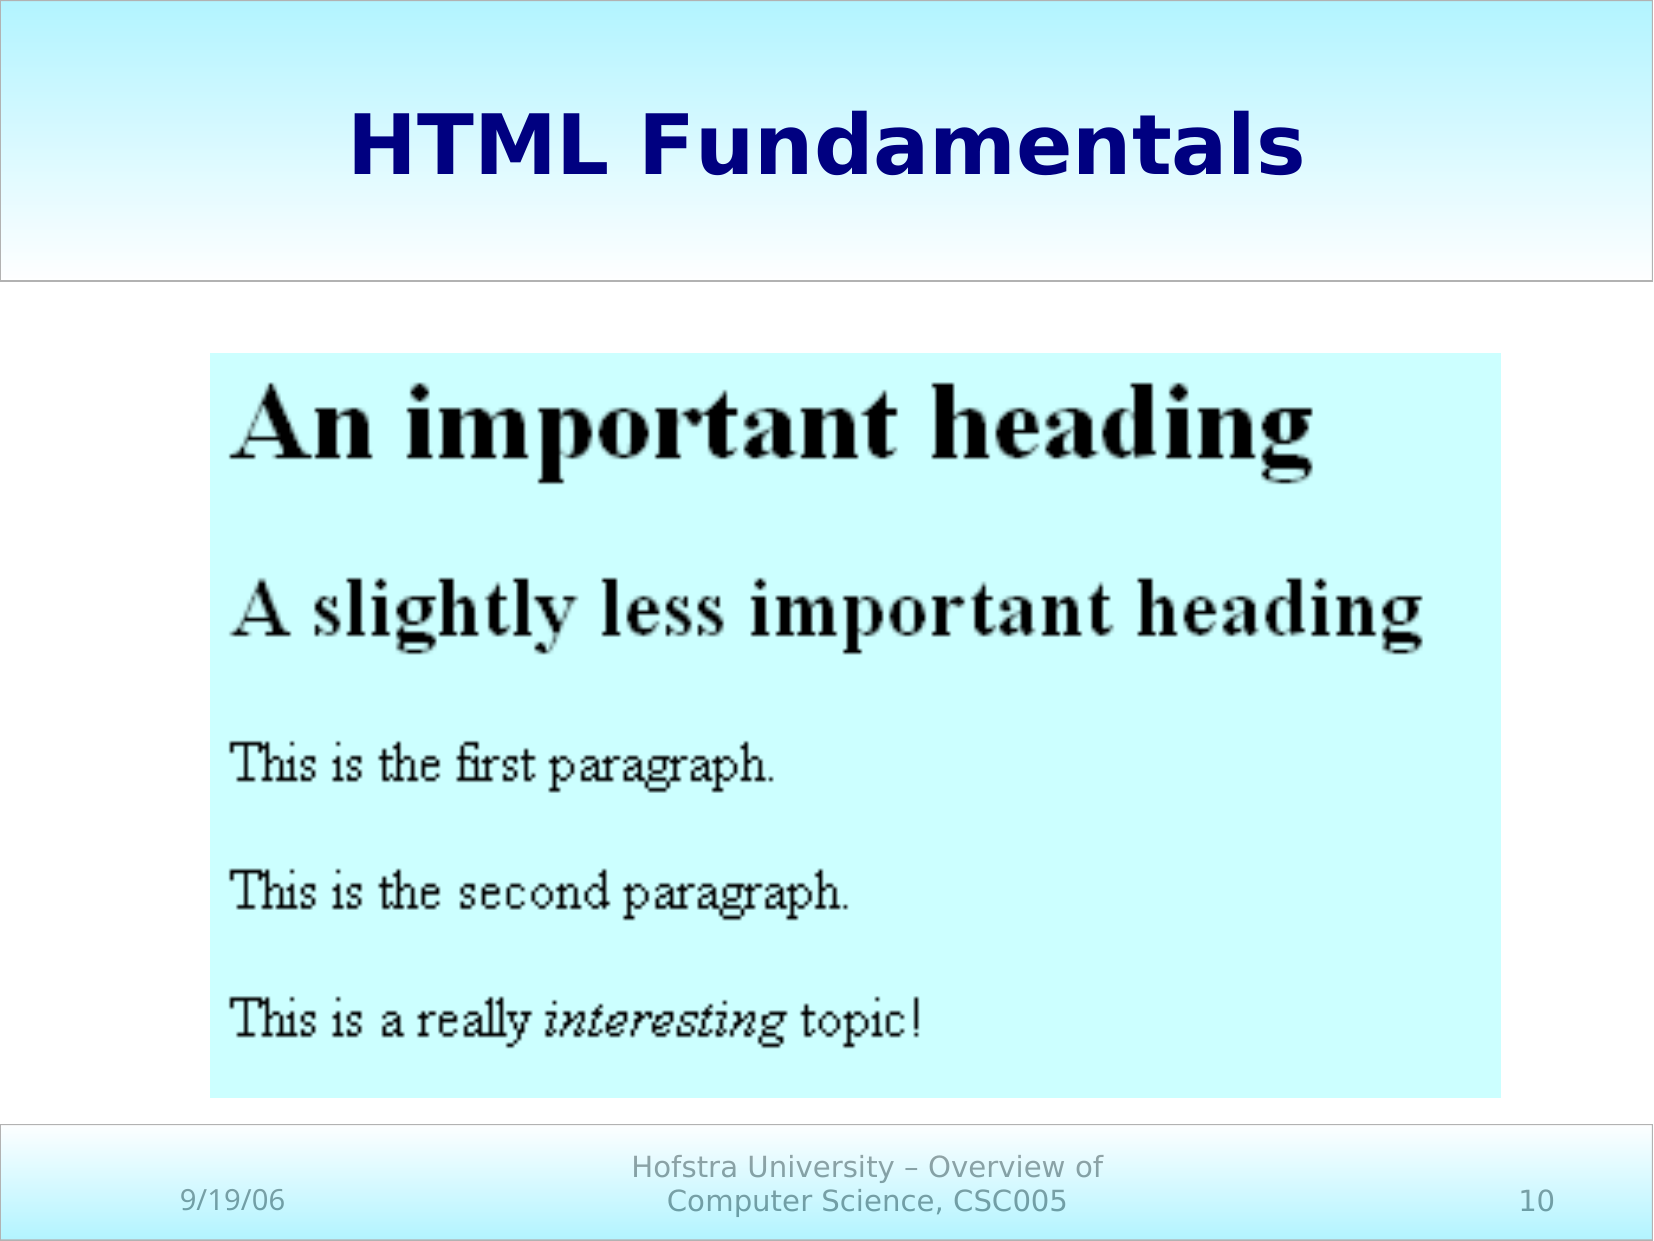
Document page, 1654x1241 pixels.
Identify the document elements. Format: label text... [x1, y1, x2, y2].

title HTML Fundamentals [78, 62, 1576, 203]
picture [210, 353, 1501, 1098]
